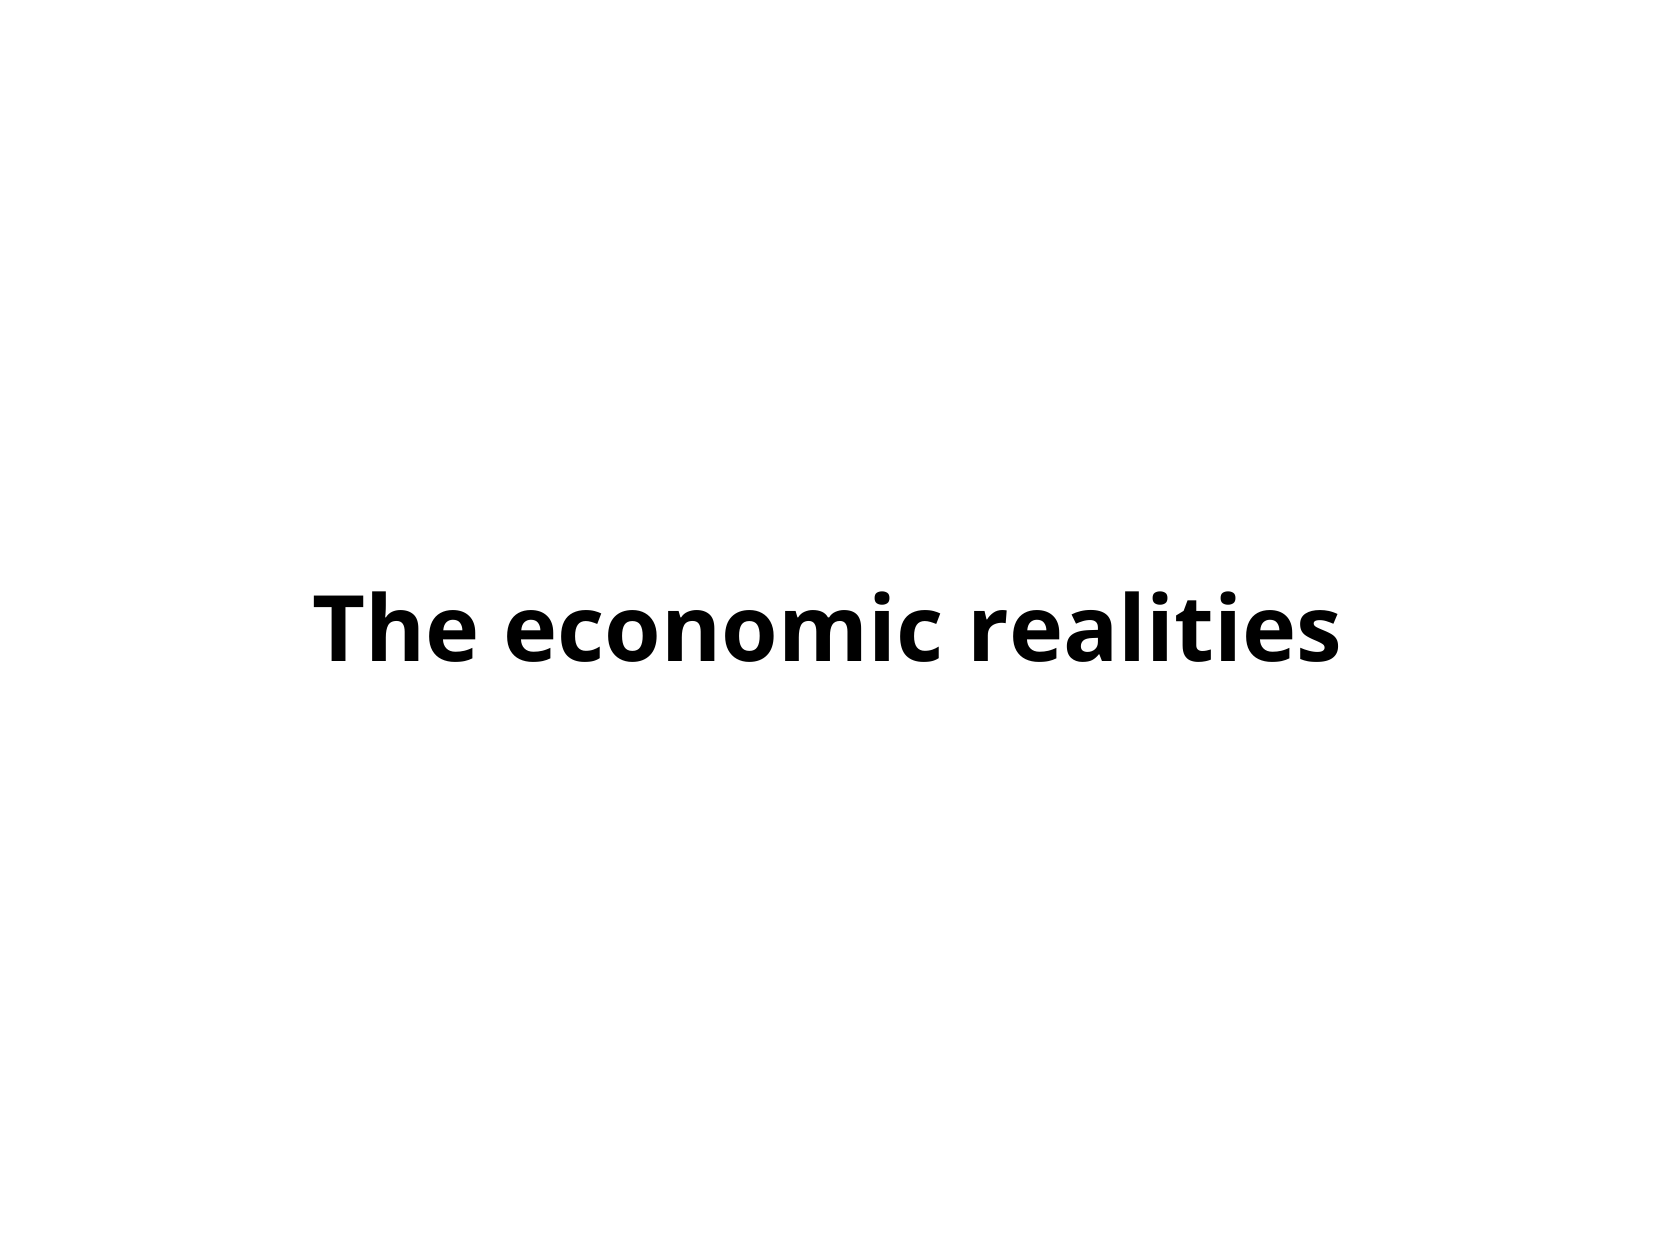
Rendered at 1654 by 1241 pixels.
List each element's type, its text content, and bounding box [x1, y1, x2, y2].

title The economic realities [121, 522, 1534, 730]
